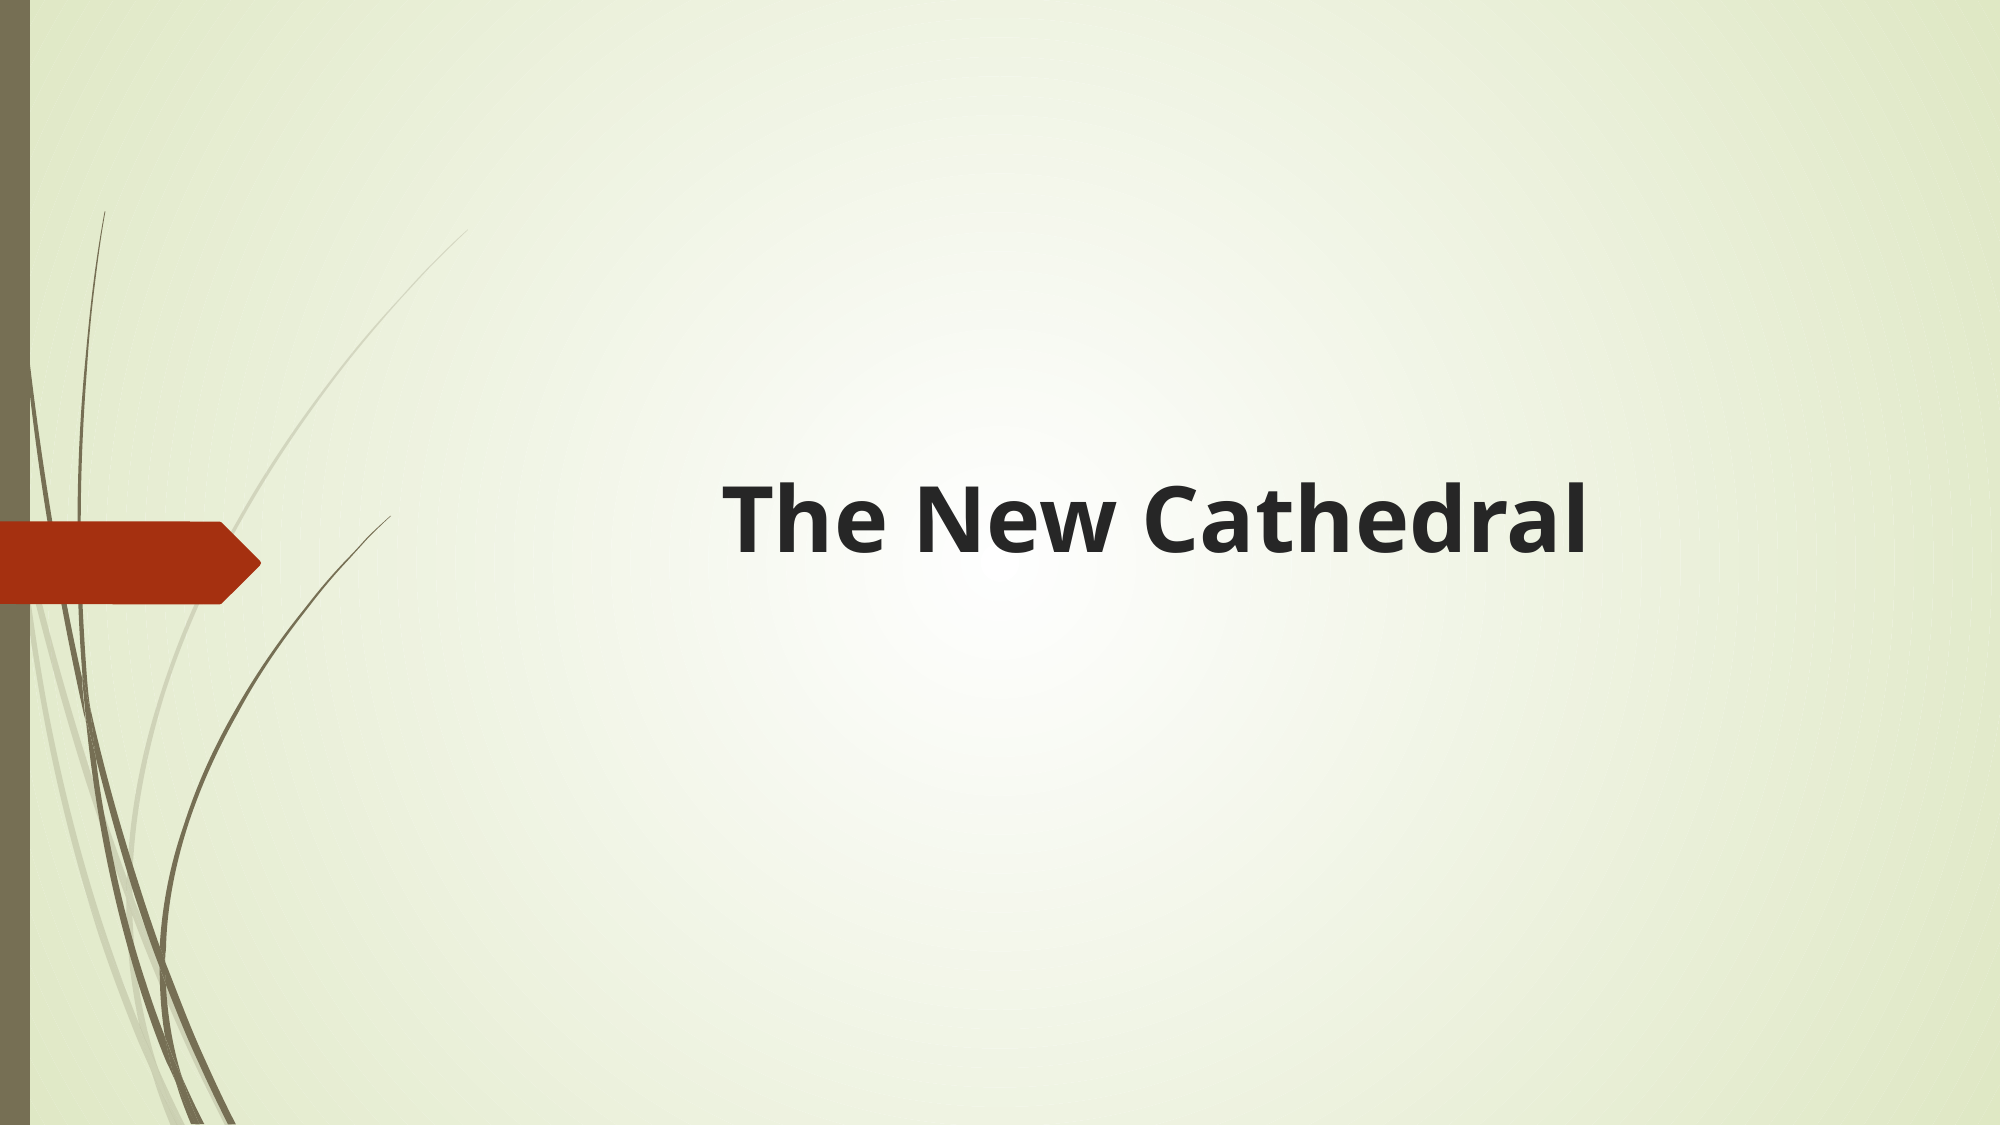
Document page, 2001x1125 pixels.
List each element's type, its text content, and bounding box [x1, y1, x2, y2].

title The New Cathedral [424, 337, 1888, 579]
